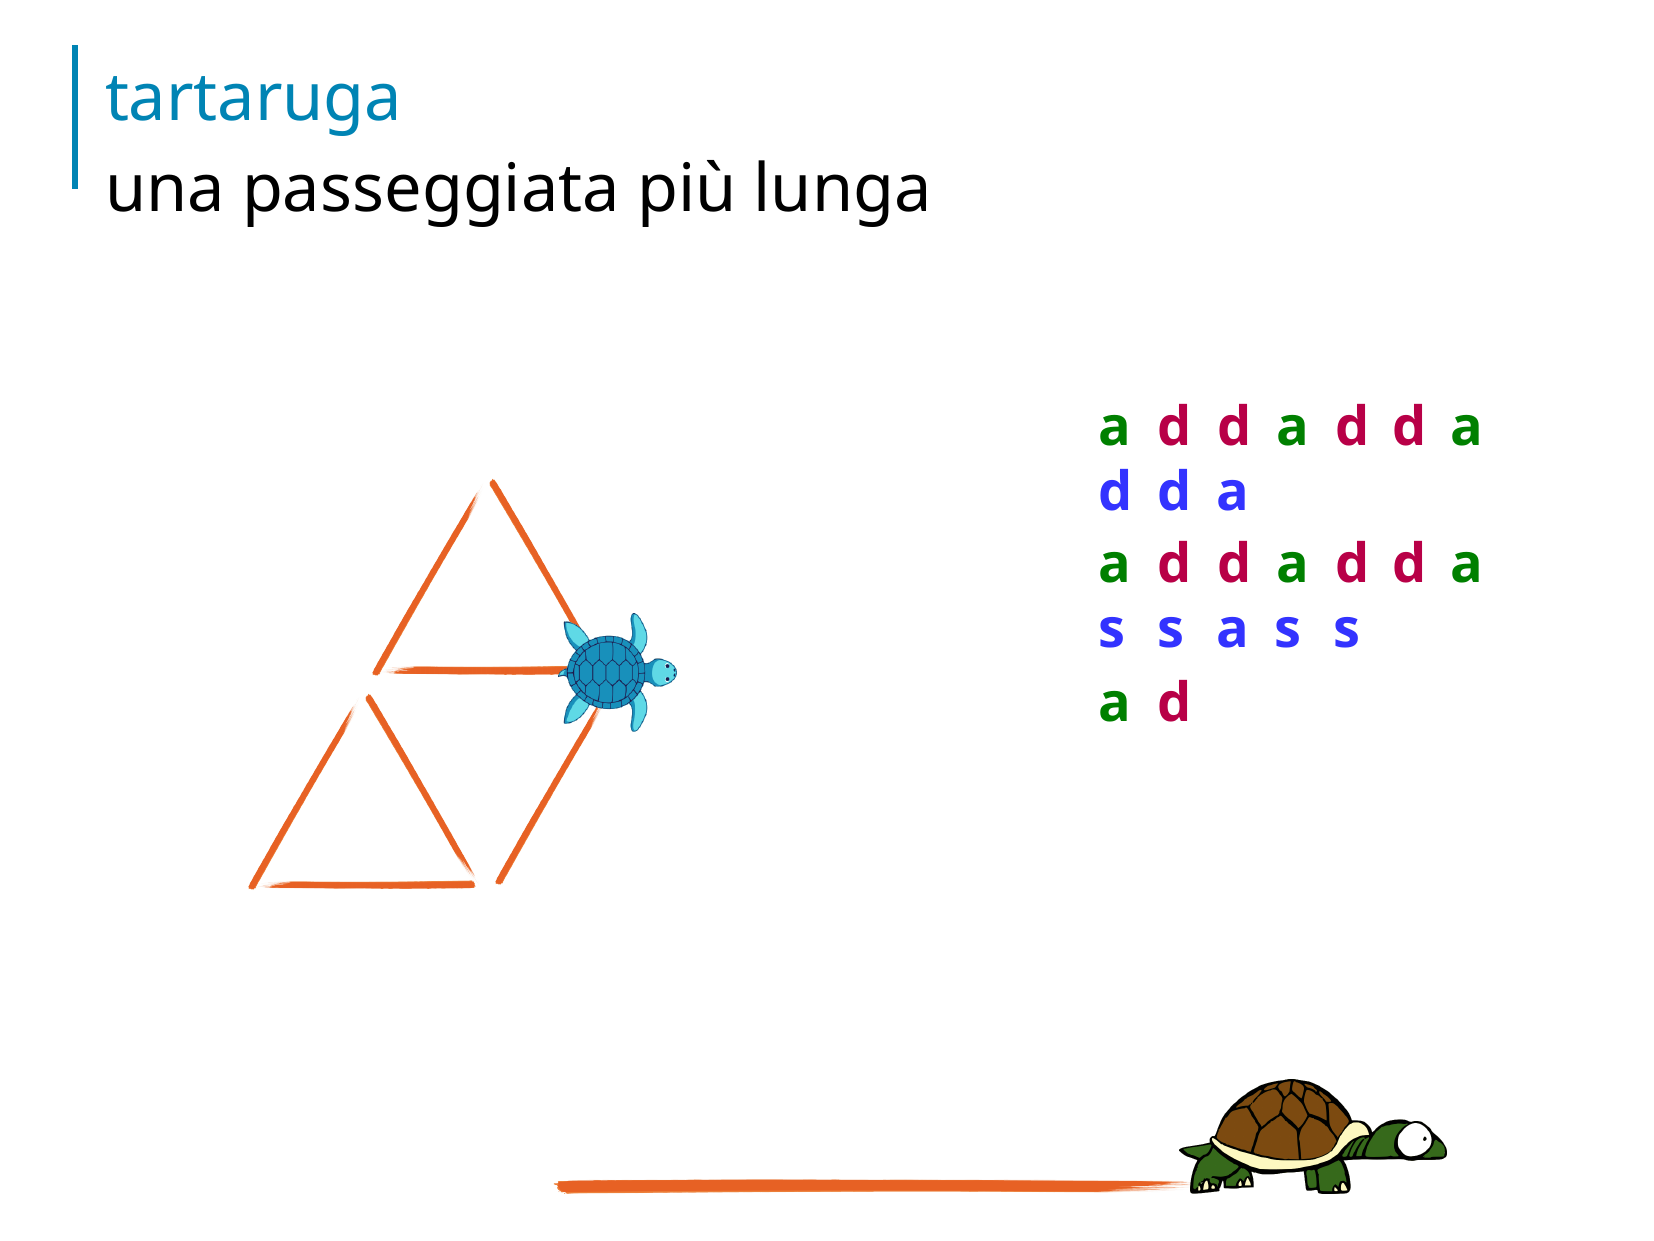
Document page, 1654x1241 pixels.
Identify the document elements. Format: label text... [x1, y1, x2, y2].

text_box d [1202, 383, 1261, 472]
picture [553, 1079, 1447, 1194]
text_box d [1142, 383, 1202, 472]
text_box s [1142, 609, 1201, 674]
text_box s [1318, 609, 1392, 674]
text_box a [1454, 384, 1512, 473]
text_box d [1142, 537, 1202, 609]
picture [370, 477, 677, 887]
text_box a [1084, 674, 1143, 749]
text_box s [1259, 609, 1318, 674]
text_box a [1454, 520, 1512, 609]
text_box d [1142, 472, 1201, 537]
text_box d [1143, 674, 1220, 749]
text_box a [1201, 472, 1278, 537]
text_box a [1083, 520, 1142, 609]
text_box a [1201, 609, 1259, 674]
text_box d [1377, 384, 1454, 473]
text_box d [1084, 472, 1142, 537]
text_box a [1083, 383, 1142, 472]
title tartaruga una passeggiata più lunga [105, 49, 1571, 200]
picture [246, 692, 481, 892]
text_box d [1377, 520, 1454, 609]
text_box a [1261, 383, 1320, 472]
text_box a [1261, 520, 1320, 609]
text_box d [1202, 537, 1261, 609]
text_box s [1084, 609, 1142, 674]
text_box d [1320, 383, 1397, 472]
text_box d [1320, 520, 1377, 609]
